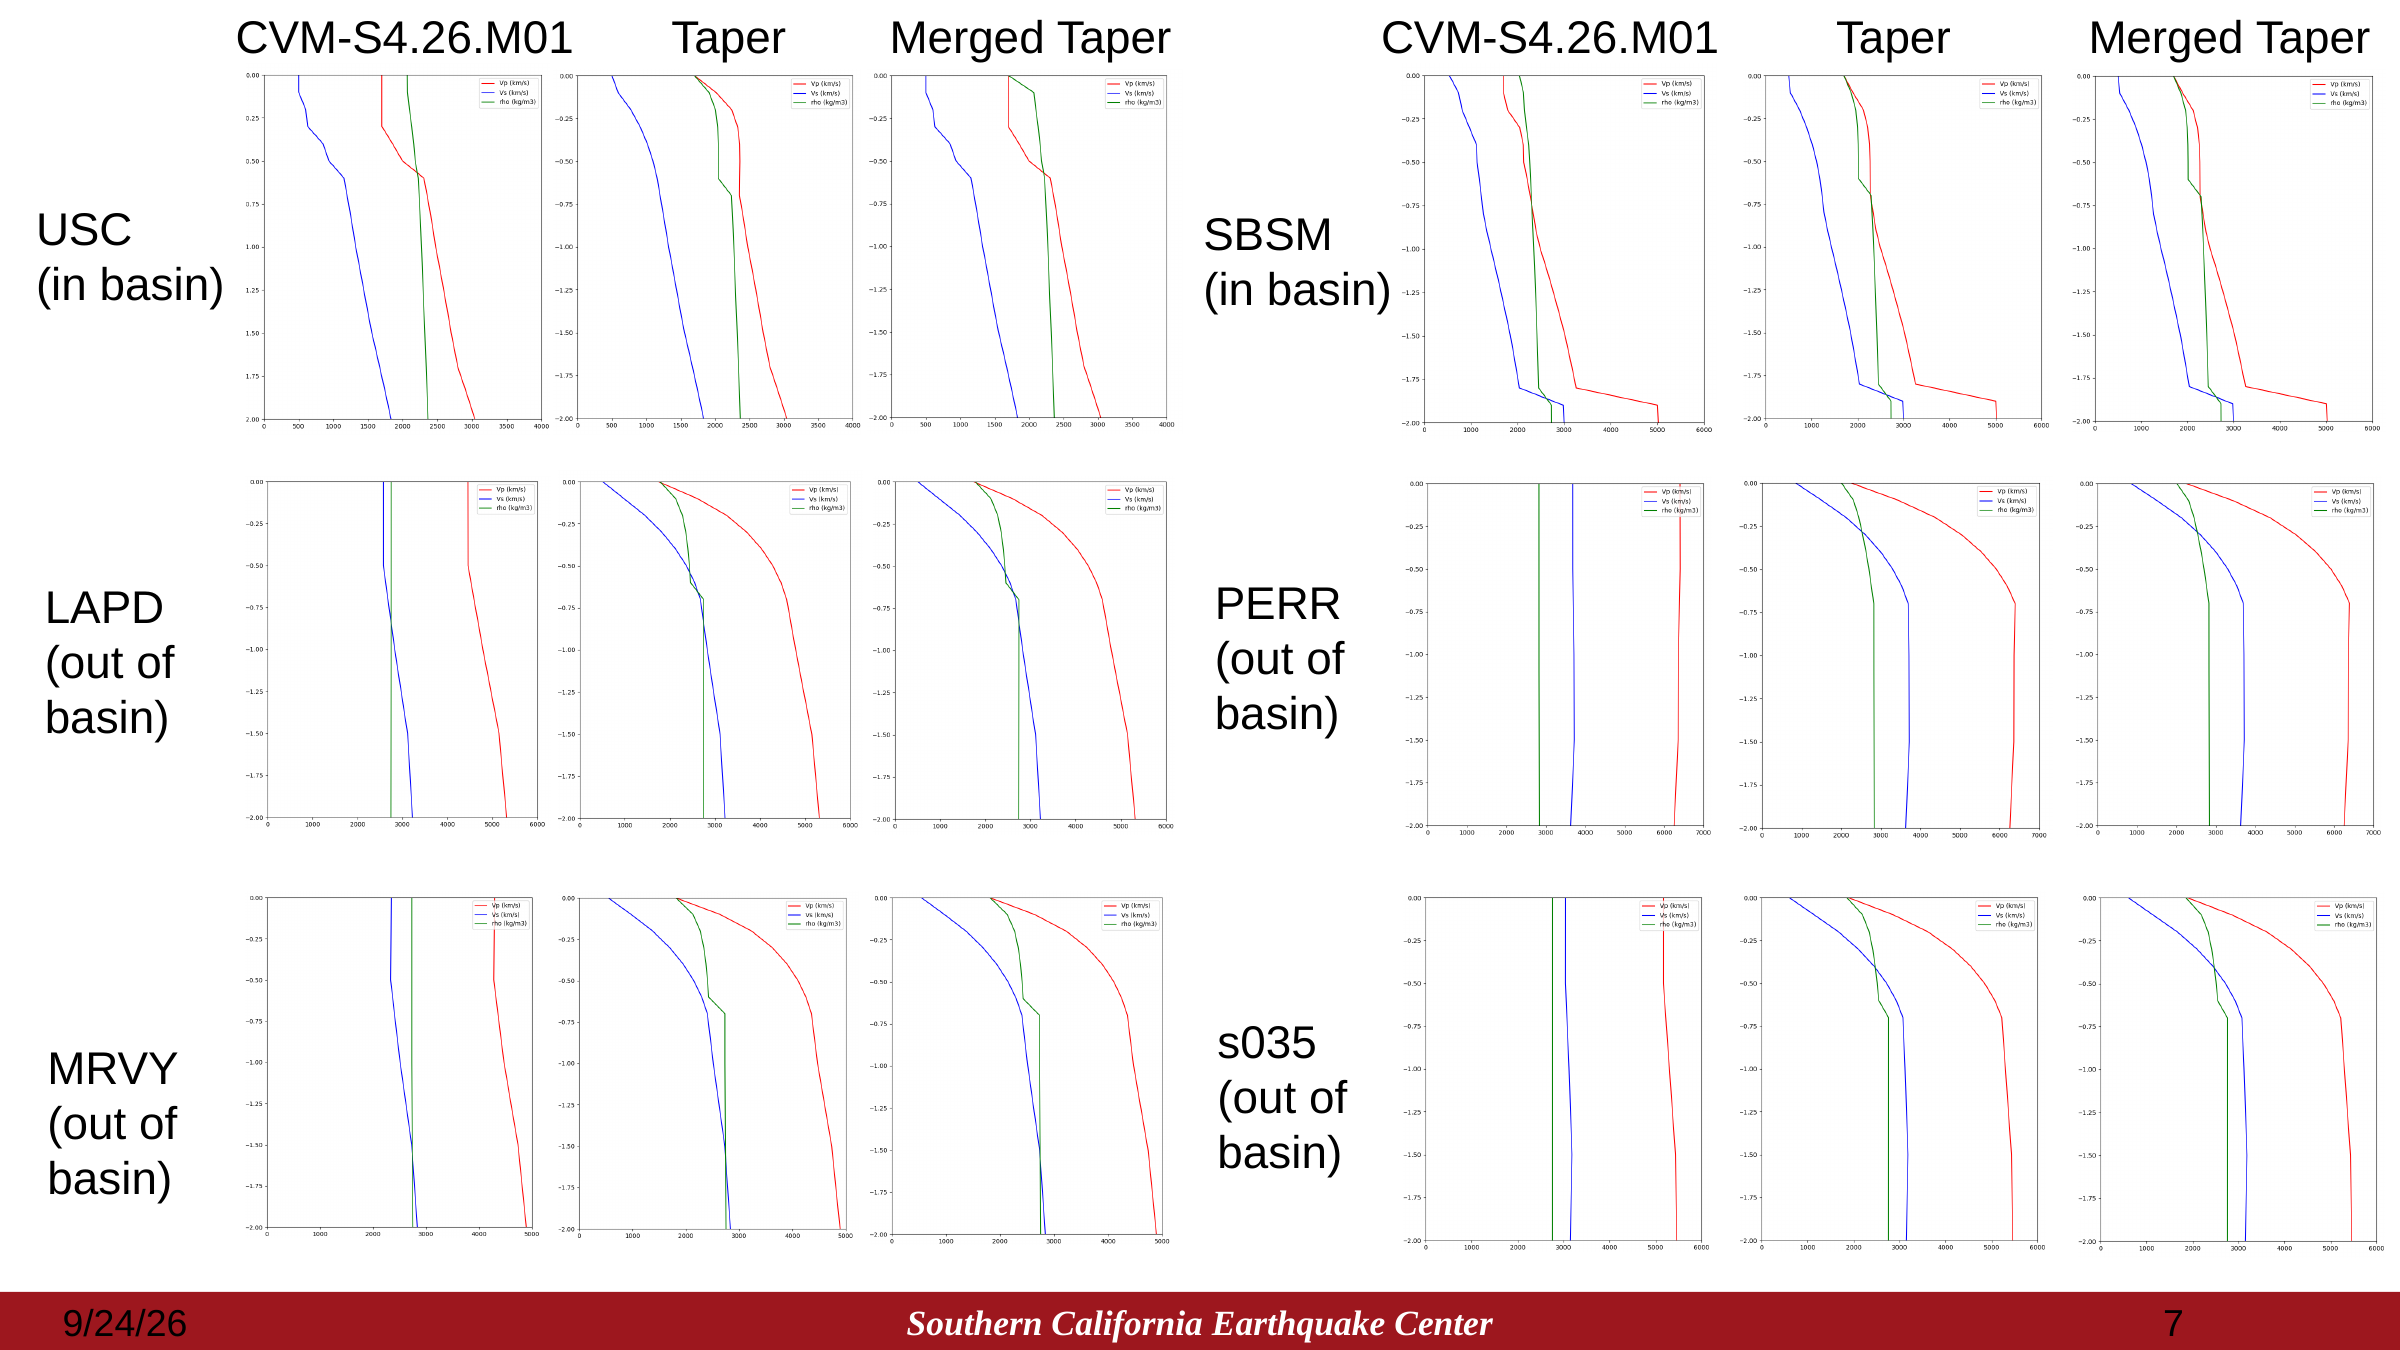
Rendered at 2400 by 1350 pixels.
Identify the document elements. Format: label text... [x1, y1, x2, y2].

text_box PERR (out of basin) [1199, 566, 1395, 735]
picture [2076, 476, 2382, 837]
text_box SBSM (in basin) [1188, 197, 1401, 435]
text_box Taper [1765, 0, 2021, 69]
picture [870, 891, 1170, 1245]
text_box Southern California Earthquake Center [794, 1285, 1606, 1350]
picture [558, 891, 859, 1240]
picture [558, 470, 863, 829]
picture [2072, 69, 2386, 432]
picture [2078, 891, 2385, 1258]
text_box 04/11/2023 [44, 1303, 320, 1339]
text_box Taper [601, 0, 857, 69]
picture [1743, 69, 2050, 430]
picture [1403, 891, 1710, 1252]
picture [1405, 476, 1712, 837]
text_box CVM-S4.26.M01 [202, 0, 601, 82]
picture [245, 476, 551, 829]
picture [873, 476, 1175, 835]
picture [245, 891, 540, 1238]
text_box Merged Taper [2049, 0, 2400, 78]
text_box s035 (out of basin) [1202, 1005, 1398, 1175]
text_box USC (in basin) [21, 192, 246, 431]
picture [553, 69, 861, 435]
text_box CVM-S4.26.M01 [1347, 0, 1753, 82]
picture [246, 63, 550, 435]
text_box LAPD (out of basin) [29, 570, 225, 739]
picture [1740, 891, 2046, 1252]
picture [867, 69, 1183, 434]
text_box Merged Taper [857, 0, 1211, 79]
text_box <number> [2145, 1303, 2371, 1339]
text_box MRVY (out of basin) [32, 1031, 228, 1200]
picture [1739, 476, 2053, 840]
picture [1401, 63, 1717, 439]
